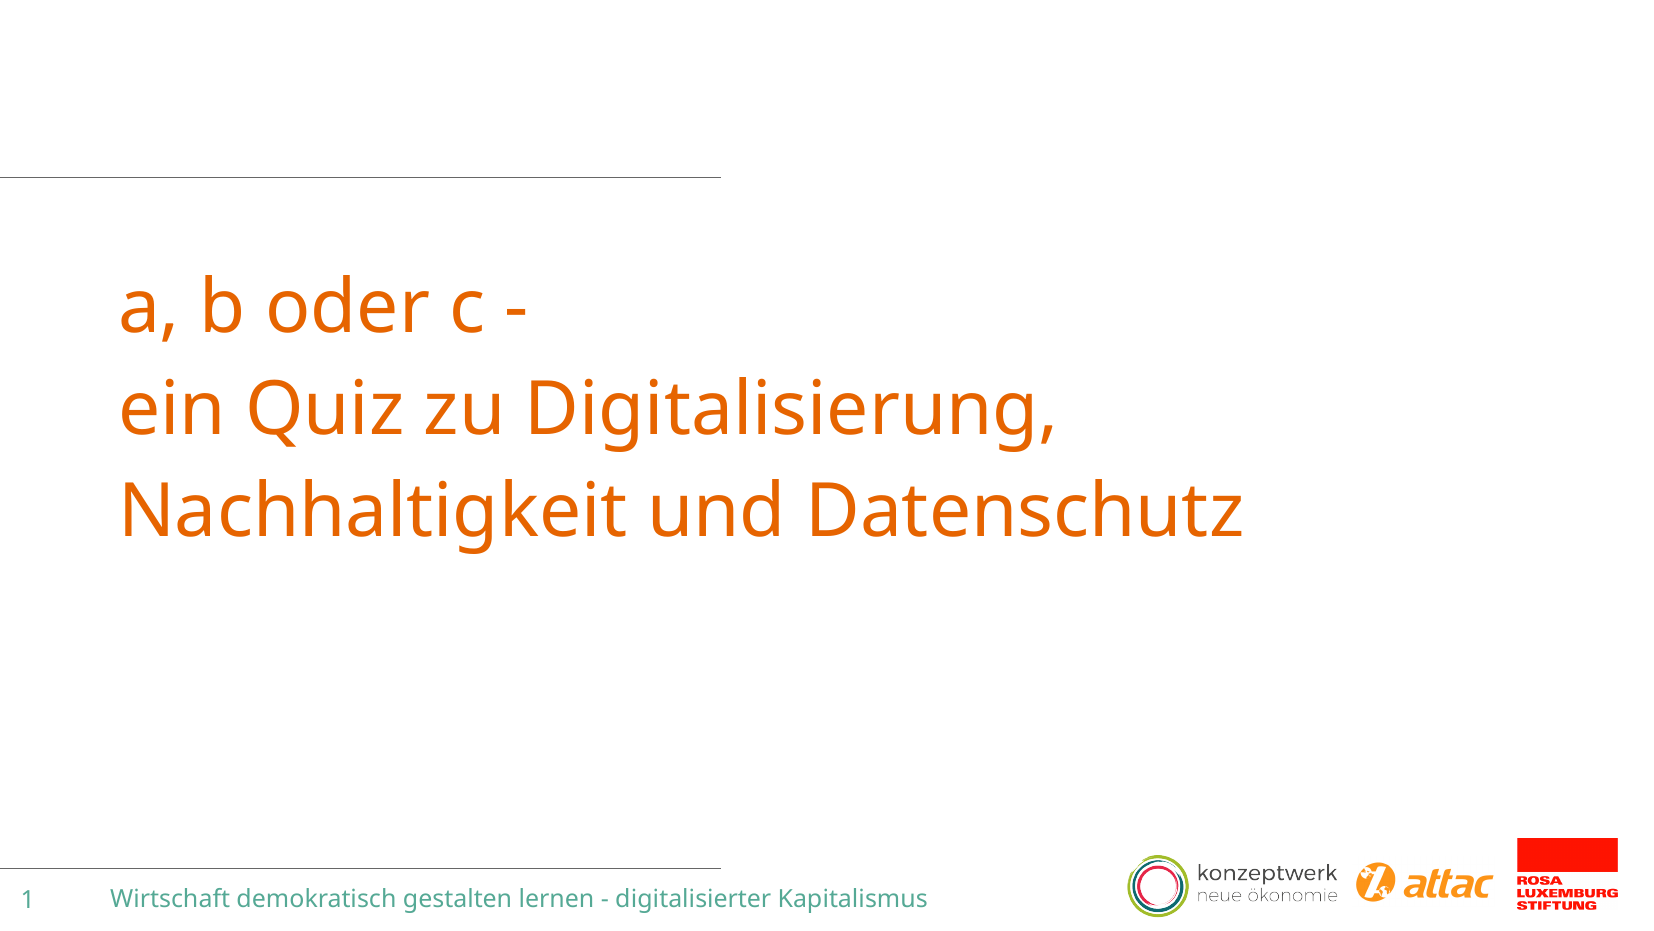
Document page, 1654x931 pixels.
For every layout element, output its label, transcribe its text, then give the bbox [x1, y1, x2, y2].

picture [1517, 838, 1618, 910]
picture [1110, 838, 1495, 931]
list a, b oder c - ein Quiz zu Digitalisierung, Nachhaltigkeit und Datenschutz [82, 251, 1571, 514]
